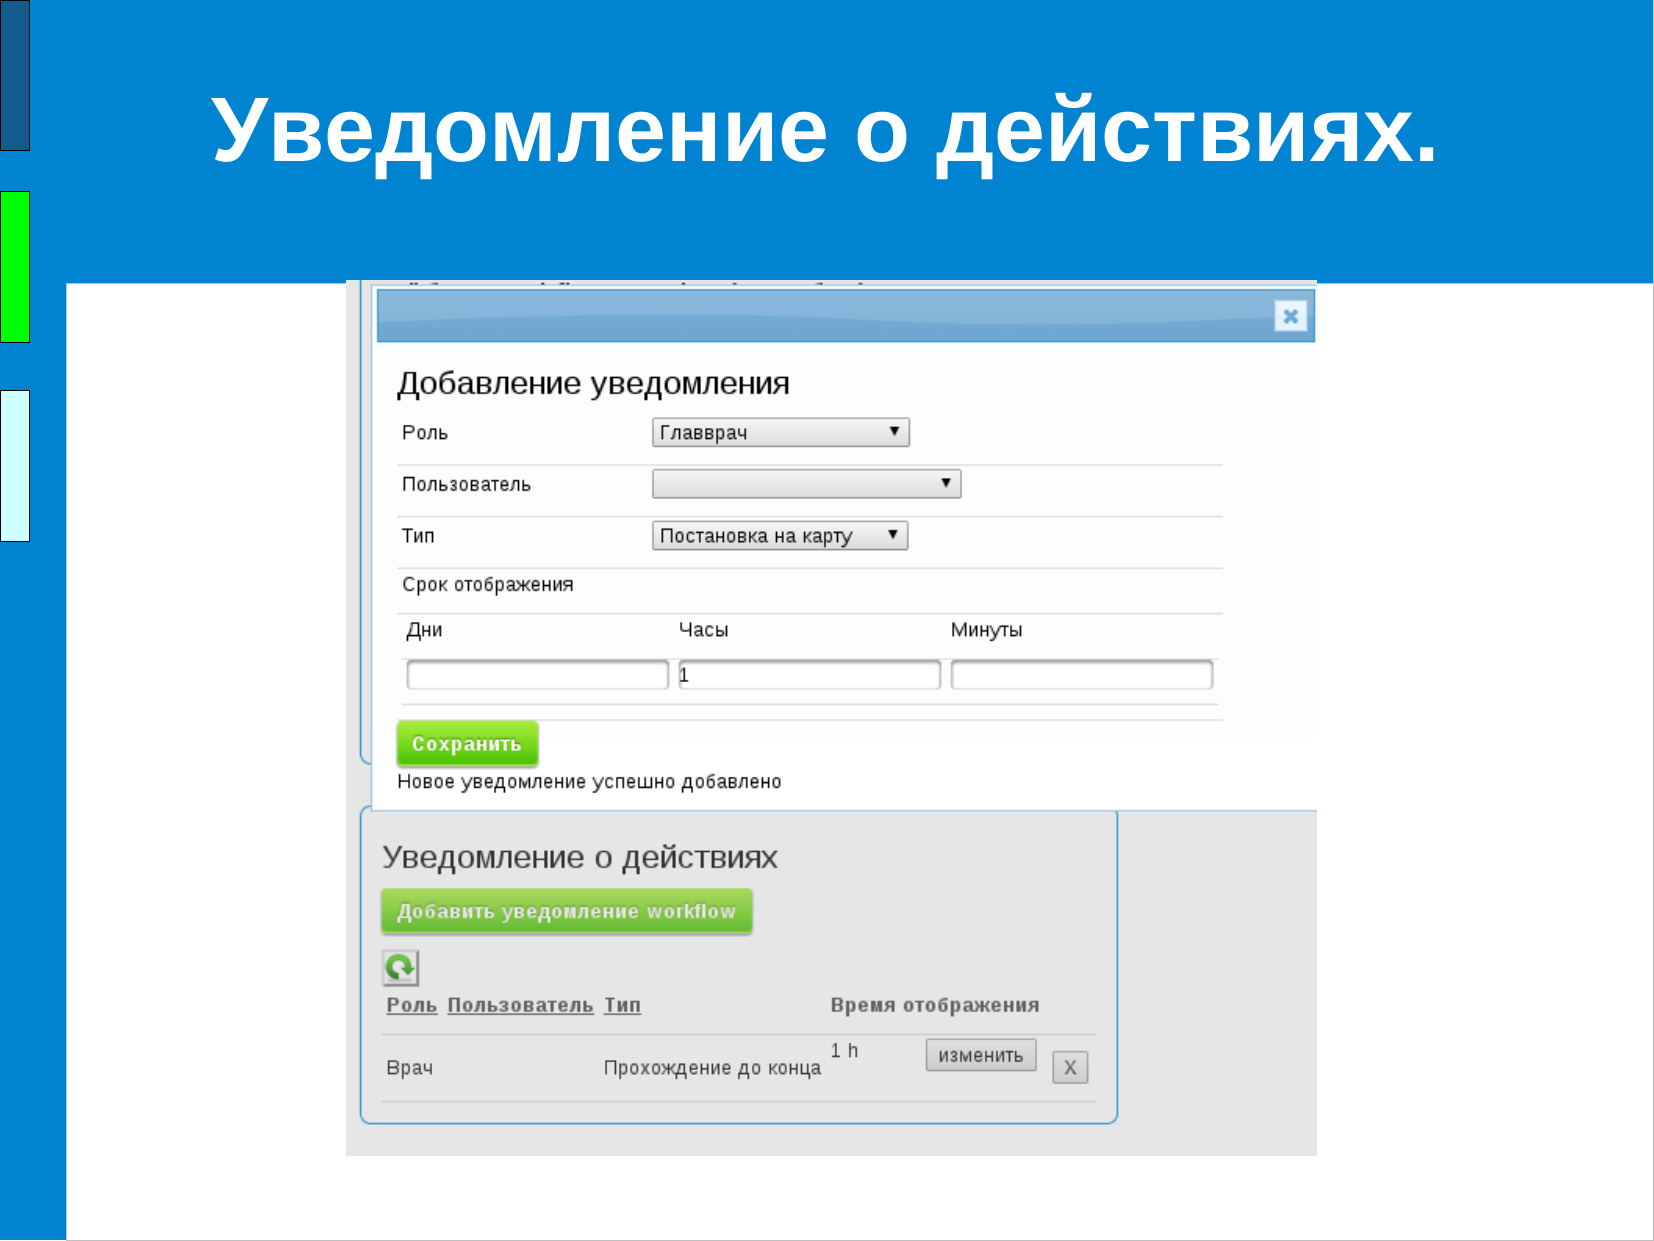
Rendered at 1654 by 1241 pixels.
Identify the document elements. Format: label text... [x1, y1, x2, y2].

picture [346, 280, 1317, 1156]
title Уведомление о действиях. [82, 33, 1571, 226]
